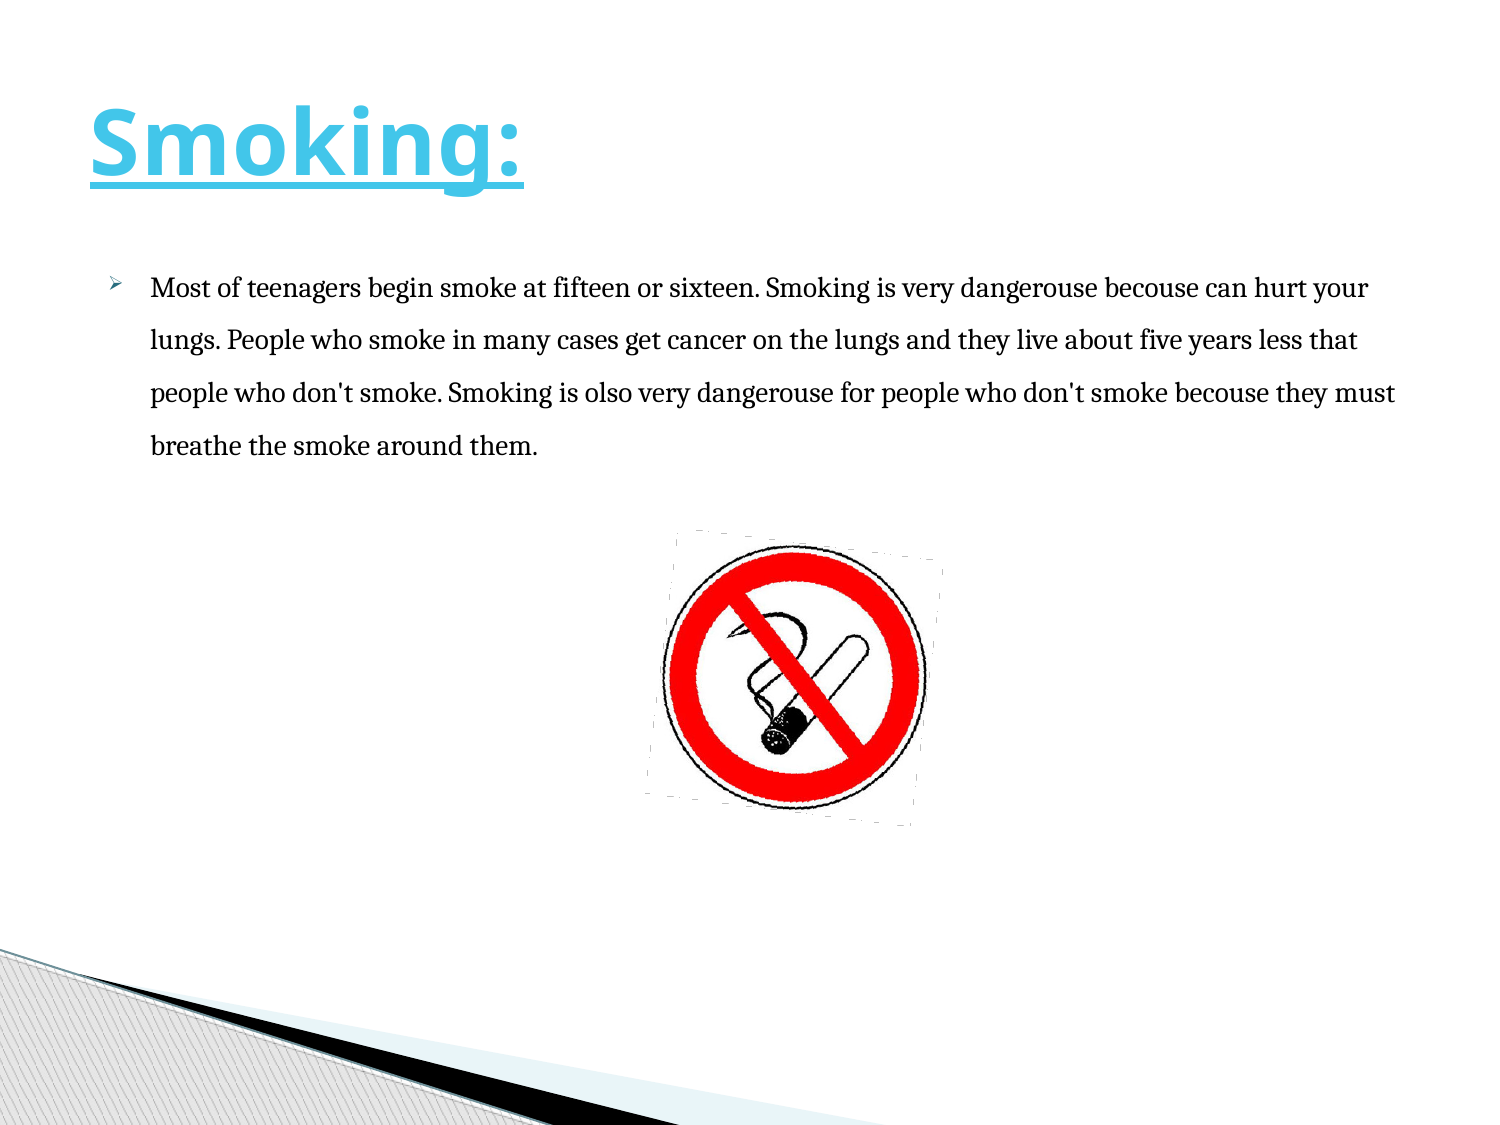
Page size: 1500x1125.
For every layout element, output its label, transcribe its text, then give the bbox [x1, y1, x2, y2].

list Most of teenagers begin smoke at fifteen or sixteen. Smoking is very dangerouse becouse can hurt your lungs. People who smoke in many cases get cancer on the lungs and they live about five years less that people who don't smoke. Smoking is olso very dangerouse for people who don't smoke becouse they must breathe the smoke around them. [75, 242, 1425, 986]
title Smoking: [75, 45, 1425, 233]
picture [644, 527, 943, 826]
